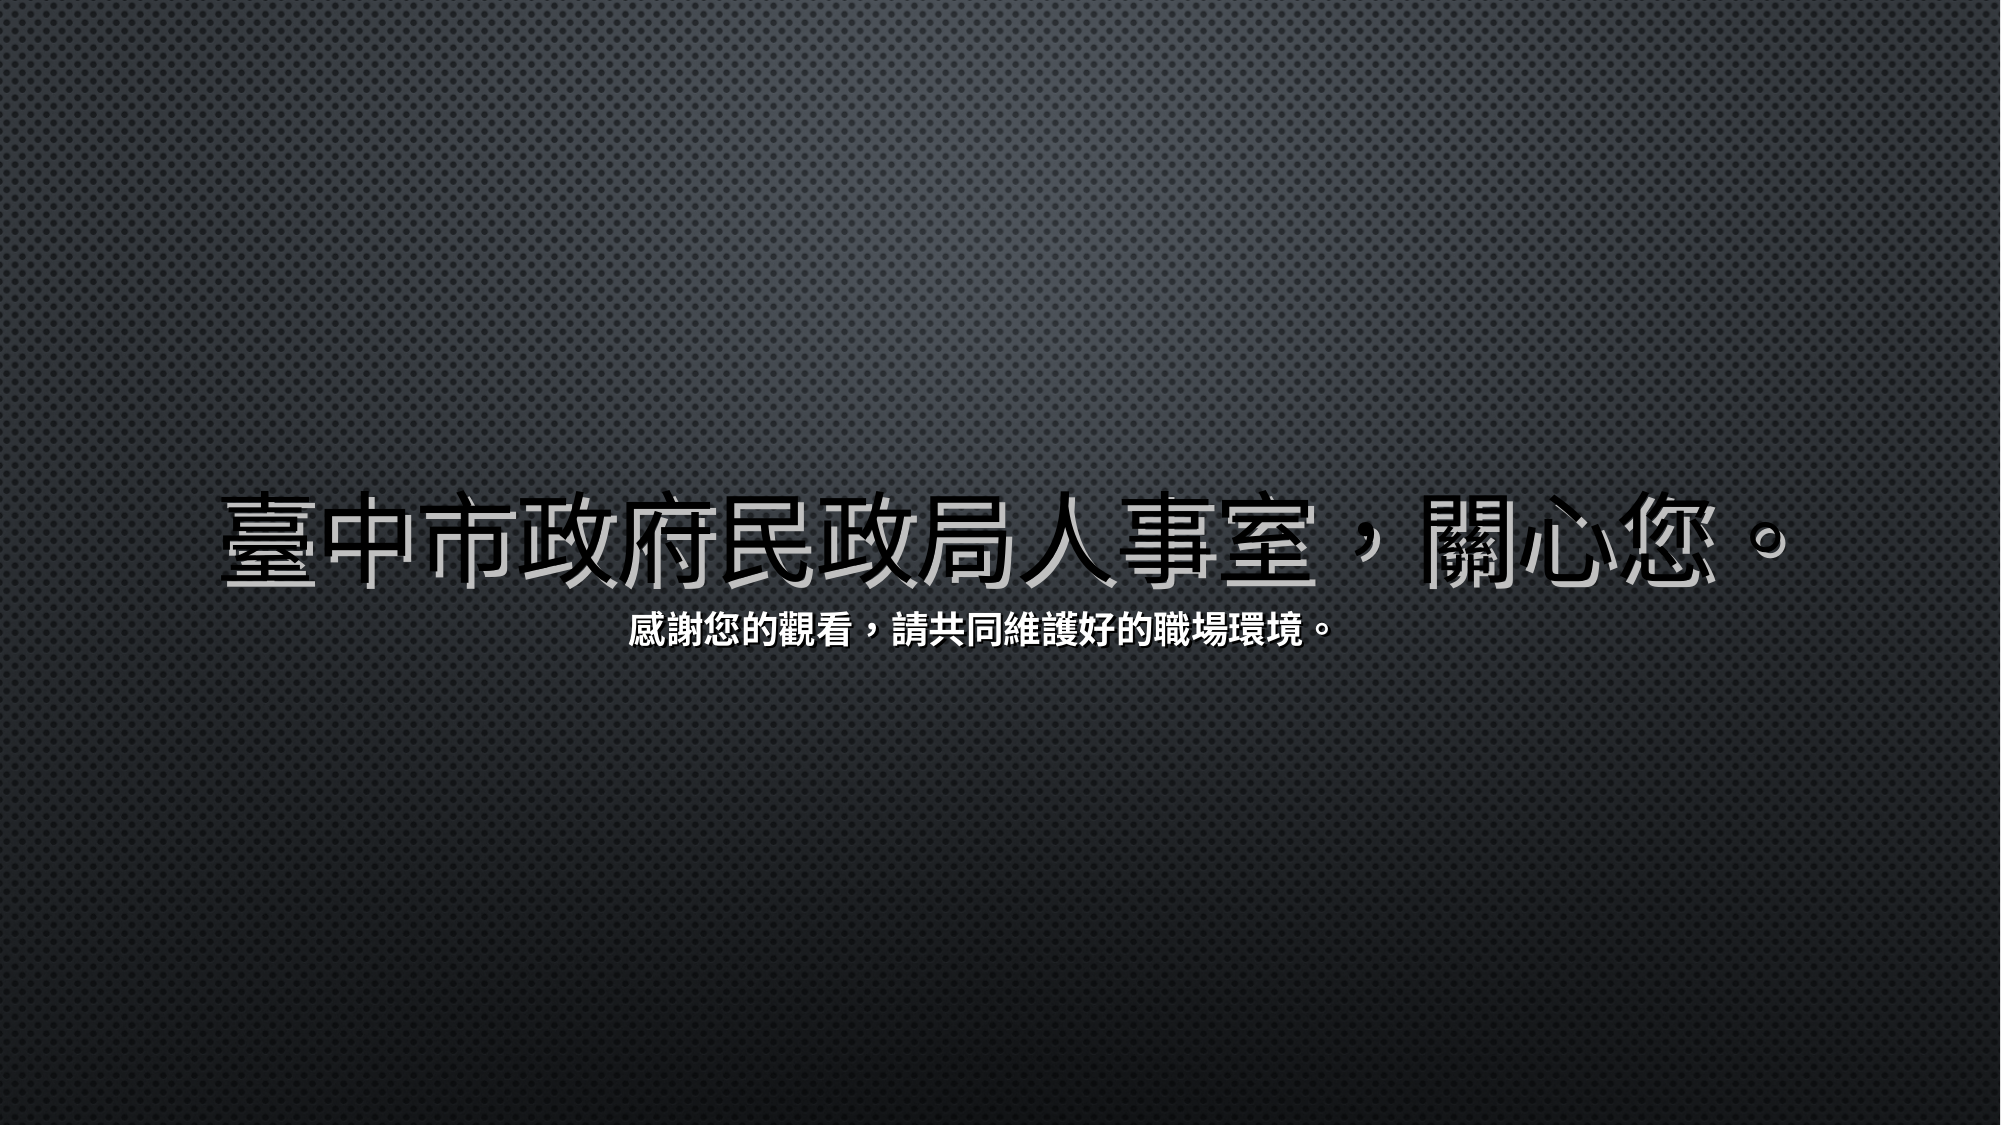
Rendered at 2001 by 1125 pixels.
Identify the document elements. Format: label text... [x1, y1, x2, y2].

title 臺中市政府民政局人事室，關心您。 [200, 379, 1826, 692]
text_box 感謝您的觀看，請共同維護好的職場環境。 [565, 598, 1406, 659]
